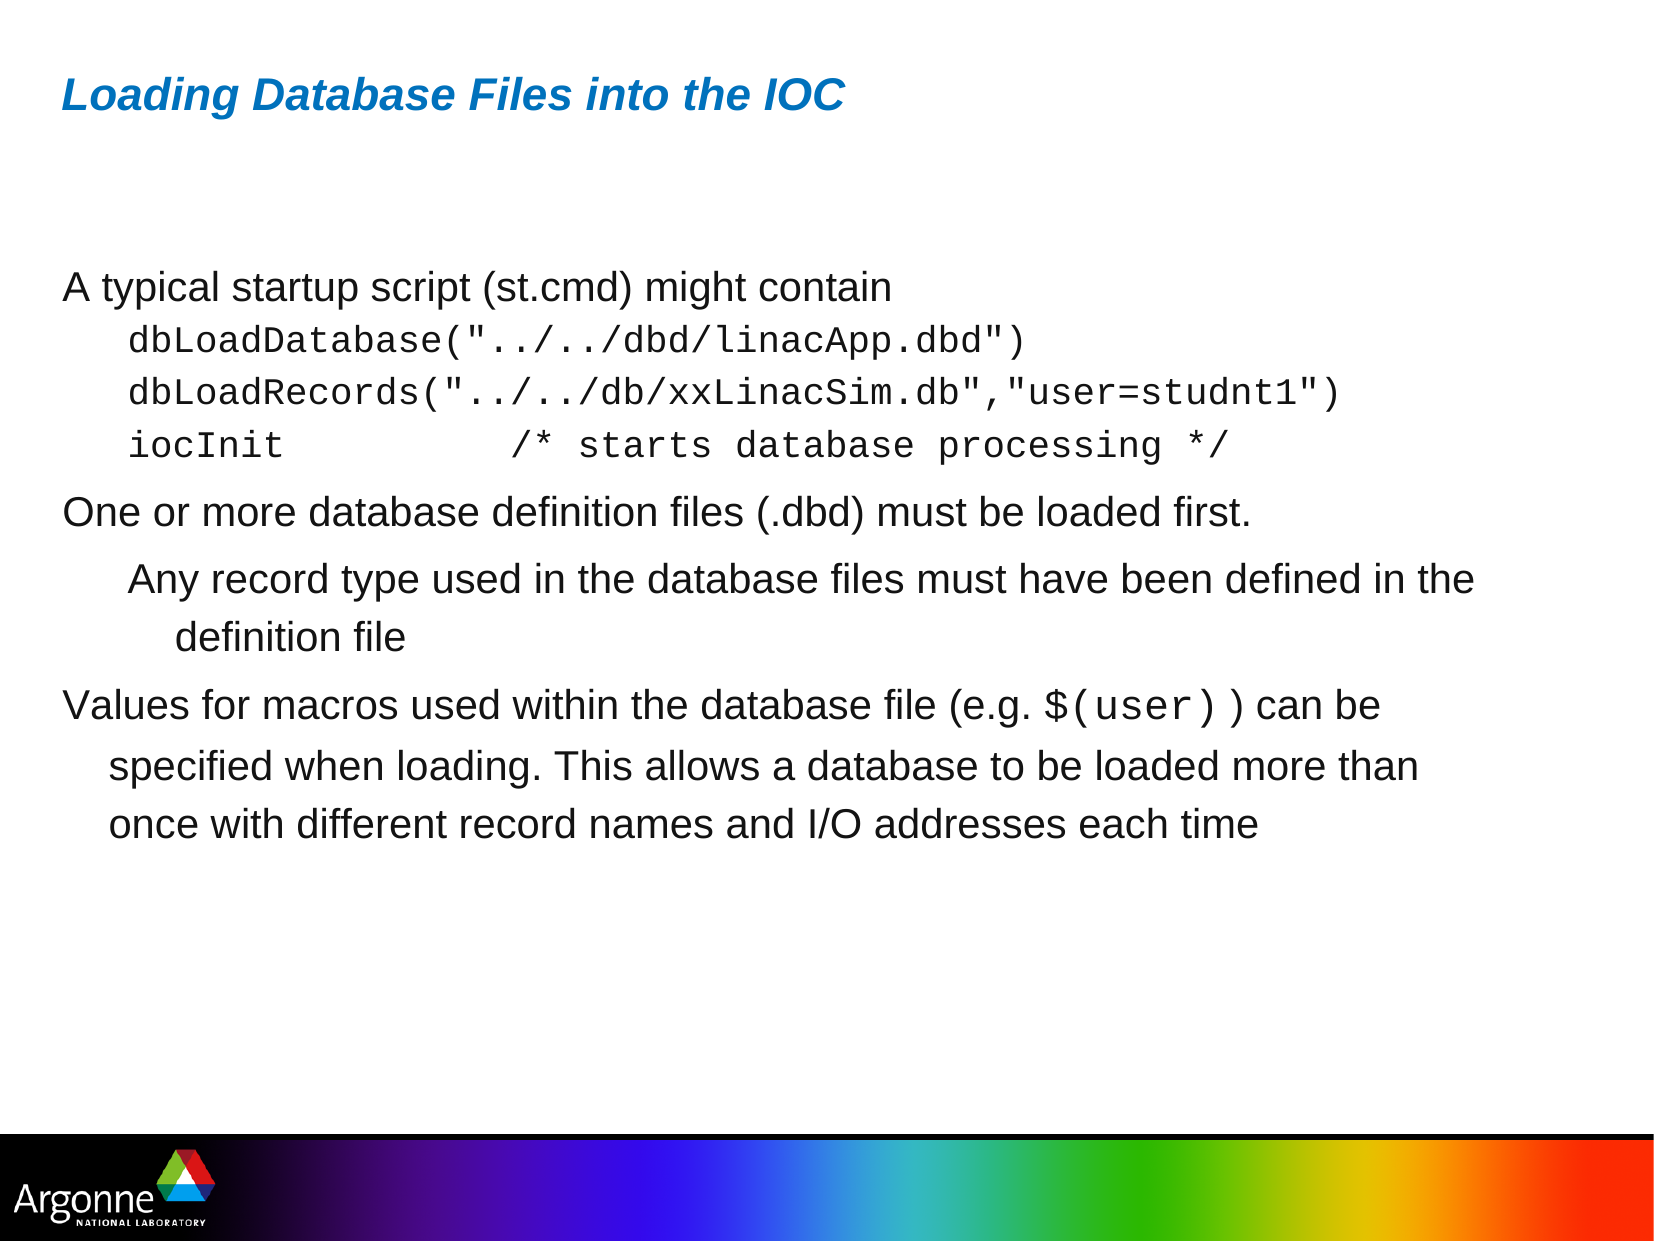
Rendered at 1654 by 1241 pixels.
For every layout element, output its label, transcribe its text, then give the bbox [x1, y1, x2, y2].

list A typical startup script (st.cmd) might contain dbLoadDatabase("../../dbd/linacApp.dbd") dbLoadRecords("../../db/xxLinacSim.db","user=studnt1") iocInit /* starts database processing */ One or more database definition files (.dbd) must be loaded first. Any record type used in the database files must have been defined in the definition file Values for macros used within the database file (e.g. $(user) ) can be specified when loading. This allows a database to be loaded more than once with different record names and I/O addresses each time [62, 253, 1498, 971]
picture [0, 1134, 1654, 1241]
title Loading Database Files into the IOC [61, 56, 1500, 126]
